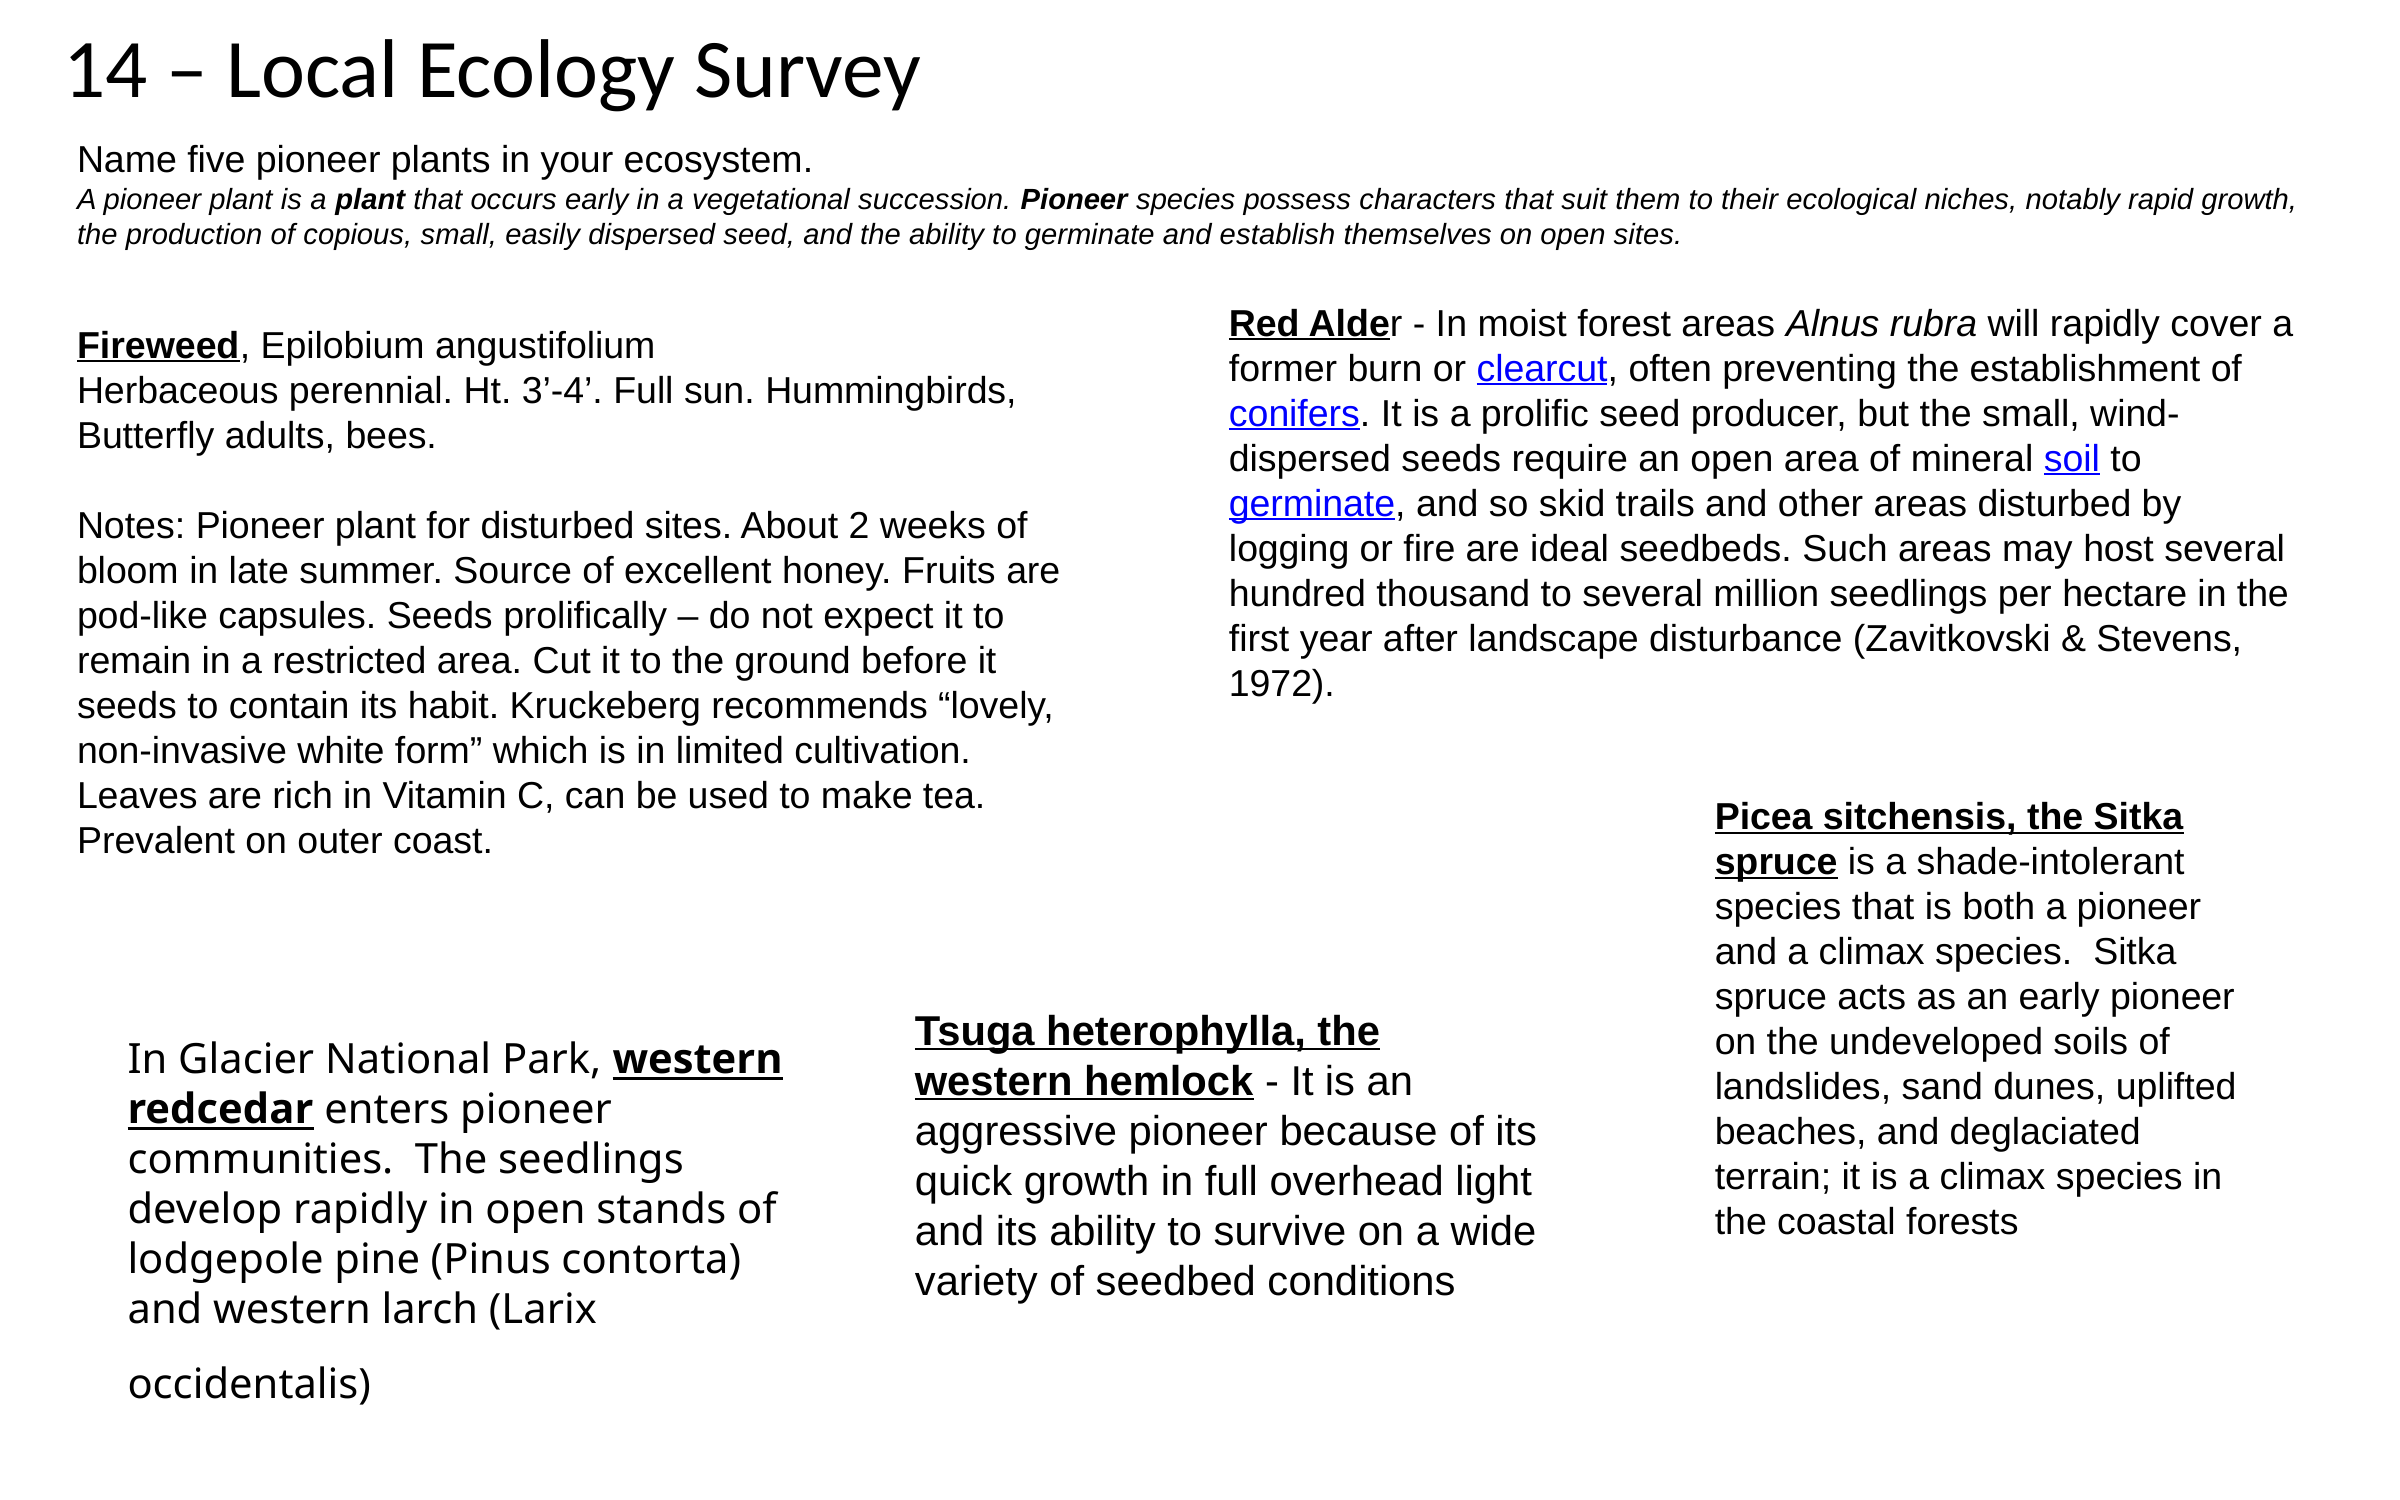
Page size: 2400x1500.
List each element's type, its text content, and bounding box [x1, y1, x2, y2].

text_box Fireweed, Epilobium angustifolium Herbaceous perennial. Ht. 3’-4’. Full sun. Hummingbirds, Butterfly adults, bees. Notes: Pioneer plant for disturbed sites. About 2 weeks of bloom in late summer. Source of excellent honey. Fruits are pod-like capsules. Seeds prolifically – do not expect it to remain in a restricted area. Cut it to the ground before it seeds to contain its habit. Kruckeberg recommends “lovely, non-invasive white form” which is in limited cultivation. Leaves are rich in Vitamin C, can be used to make tea. Prevalent on outer coast. [62, 313, 1113, 869]
text_box Picea sitchensis, the Sitka spruce is a shade-intolerant species that is both a pioneer and a climax species. Sitka spruce acts as an early pioneer on the undeveloped soils of landslides, sand dunes, uplifted beaches, and deglaciated terrain; it is a climax species in the coastal forests [1700, 784, 2258, 1250]
text_box Name five pioneer plants in your ecosystem. A pioneer plant is a plant that occurs early in a vegetational succession. Pioneer species possess characters that suit them to their ecological niches, notably rapid growth, the production of copious, small, easily dispersed seed, and the ability to germinate and establish themselves on open sites. [62, 128, 2325, 328]
text_box Red Alder - In moist forest areas Alnus rubra will rapidly cover a former burn or clearcut, often preventing the establishment of conifers. It is a prolific seed producer, but the small, wind-dispersed seeds require an open area of mineral soil to germinate, and so skid trails and other areas disturbed by logging or fire are ideal seedbeds. Such areas may host several hundred thousand to several million seedlings per hectare in the first year after landscape disturbance (Zavitkovski & Stevens, 1972). [1214, 291, 2312, 711]
text_box 14 – Local Ecology Survey [0, 2, 1050, 125]
text_box In Glacier National Park, western redcedar enters pioneer communities. The seedlings develop rapidly in open stands of lodgepole pine (Pinus contorta) and western larch (Larix occidentalis) [112, 1024, 838, 1420]
text_box Tsuga heterophylla, the western hemlock - It is an aggressive pioneer because of its quick growth in full overhead light and its ability to survive on a wide variety of seedbed conditions [899, 996, 1563, 1312]
